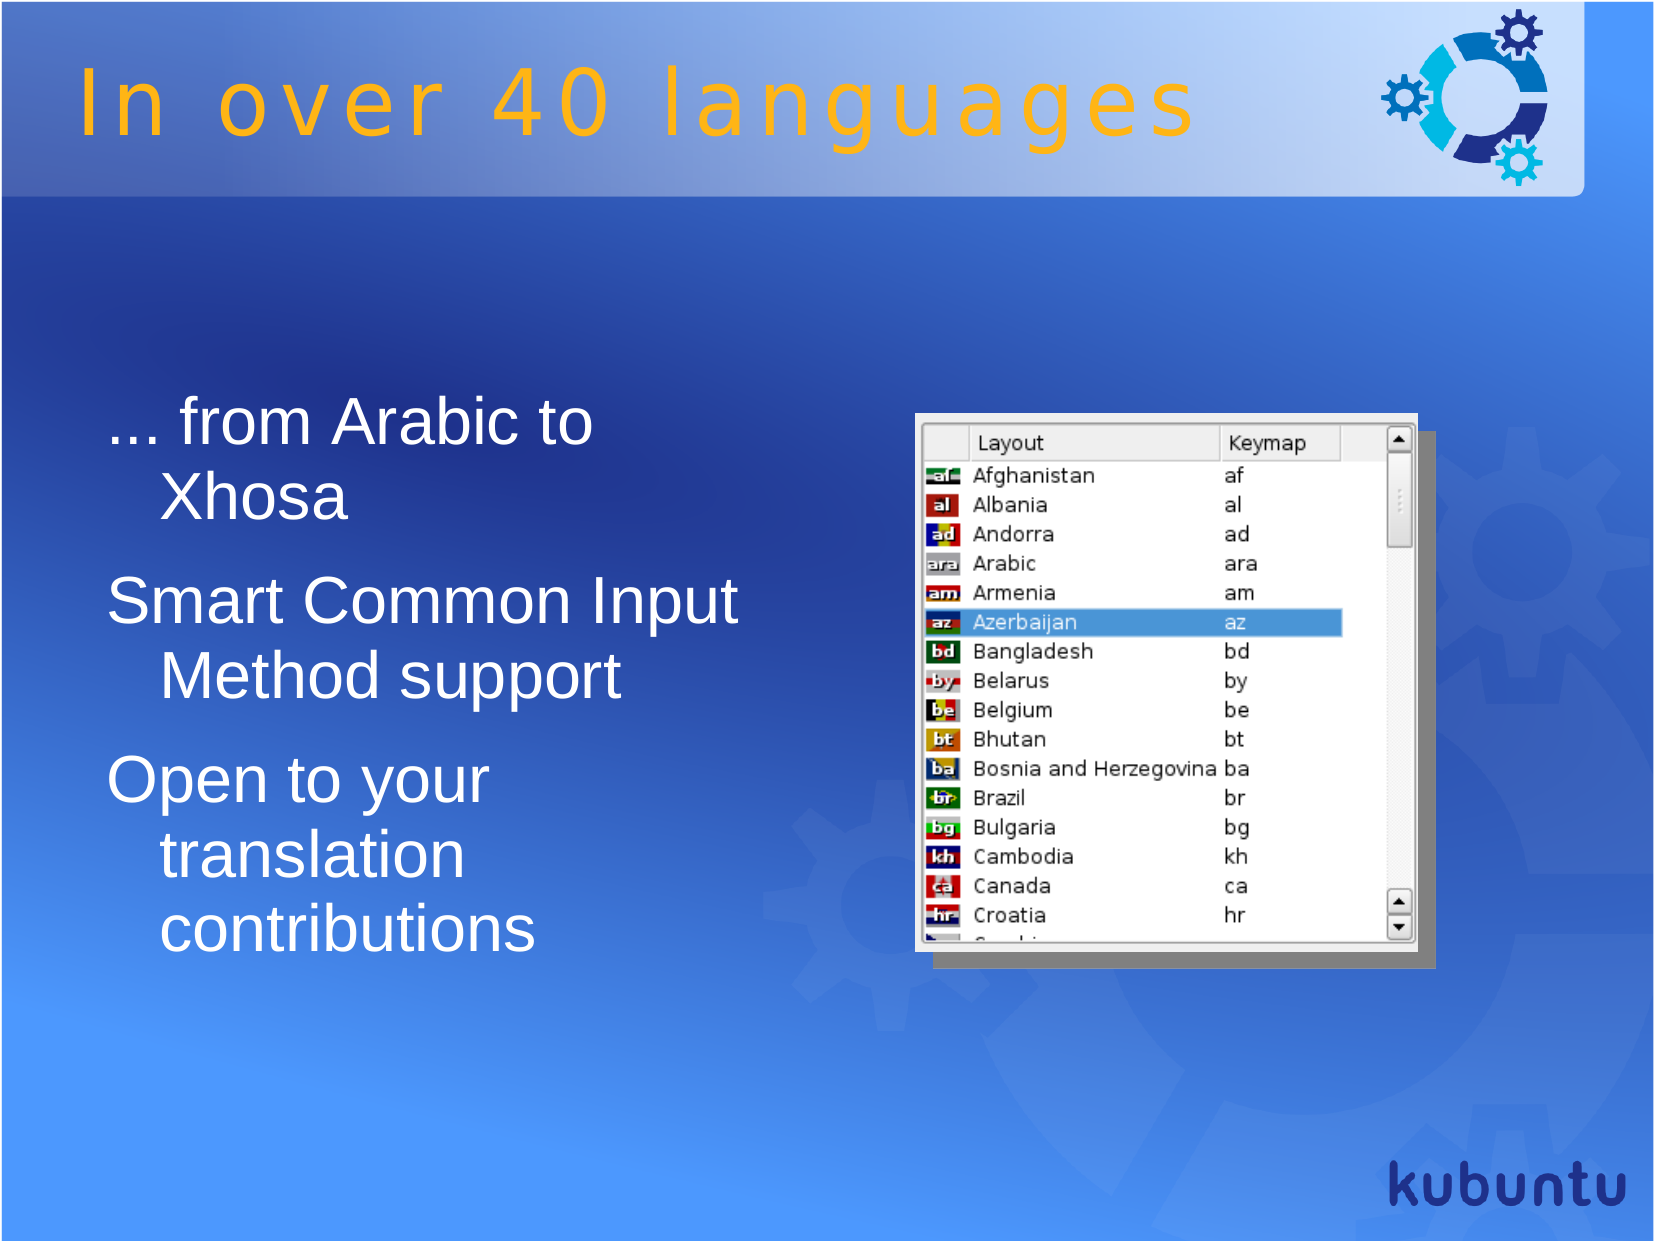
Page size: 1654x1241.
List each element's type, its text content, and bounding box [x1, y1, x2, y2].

picture [0, 0, 1654, 1241]
list ... from Arabic to Xhosa Smart Common Input Method support Open to your translation contributions [88, 383, 798, 1025]
title In over 40 languages [76, 0, 1300, 207]
